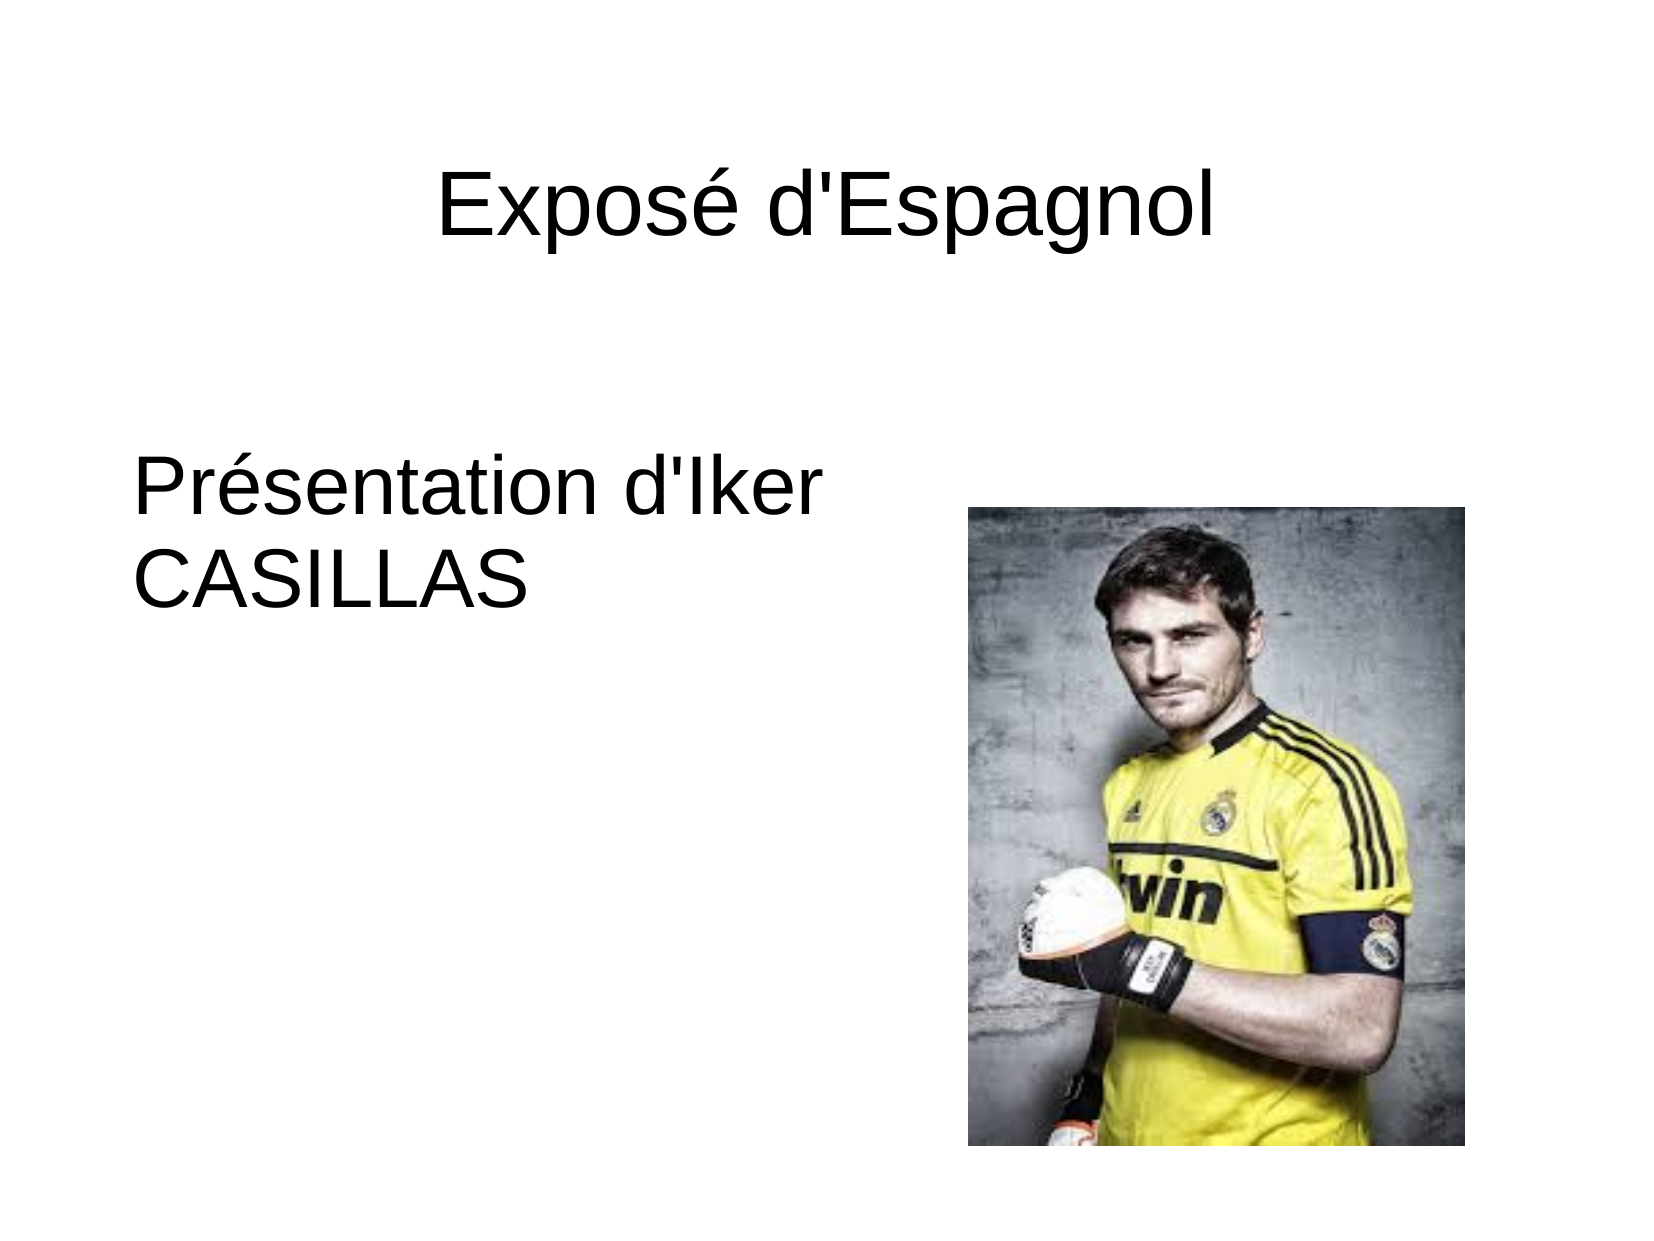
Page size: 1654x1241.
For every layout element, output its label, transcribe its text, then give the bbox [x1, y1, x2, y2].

title Exposé d'Espagnol [82, 49, 1571, 257]
picture [968, 507, 1465, 1146]
text_box Présentation d'Iker CASILLAS [118, 389, 910, 633]
